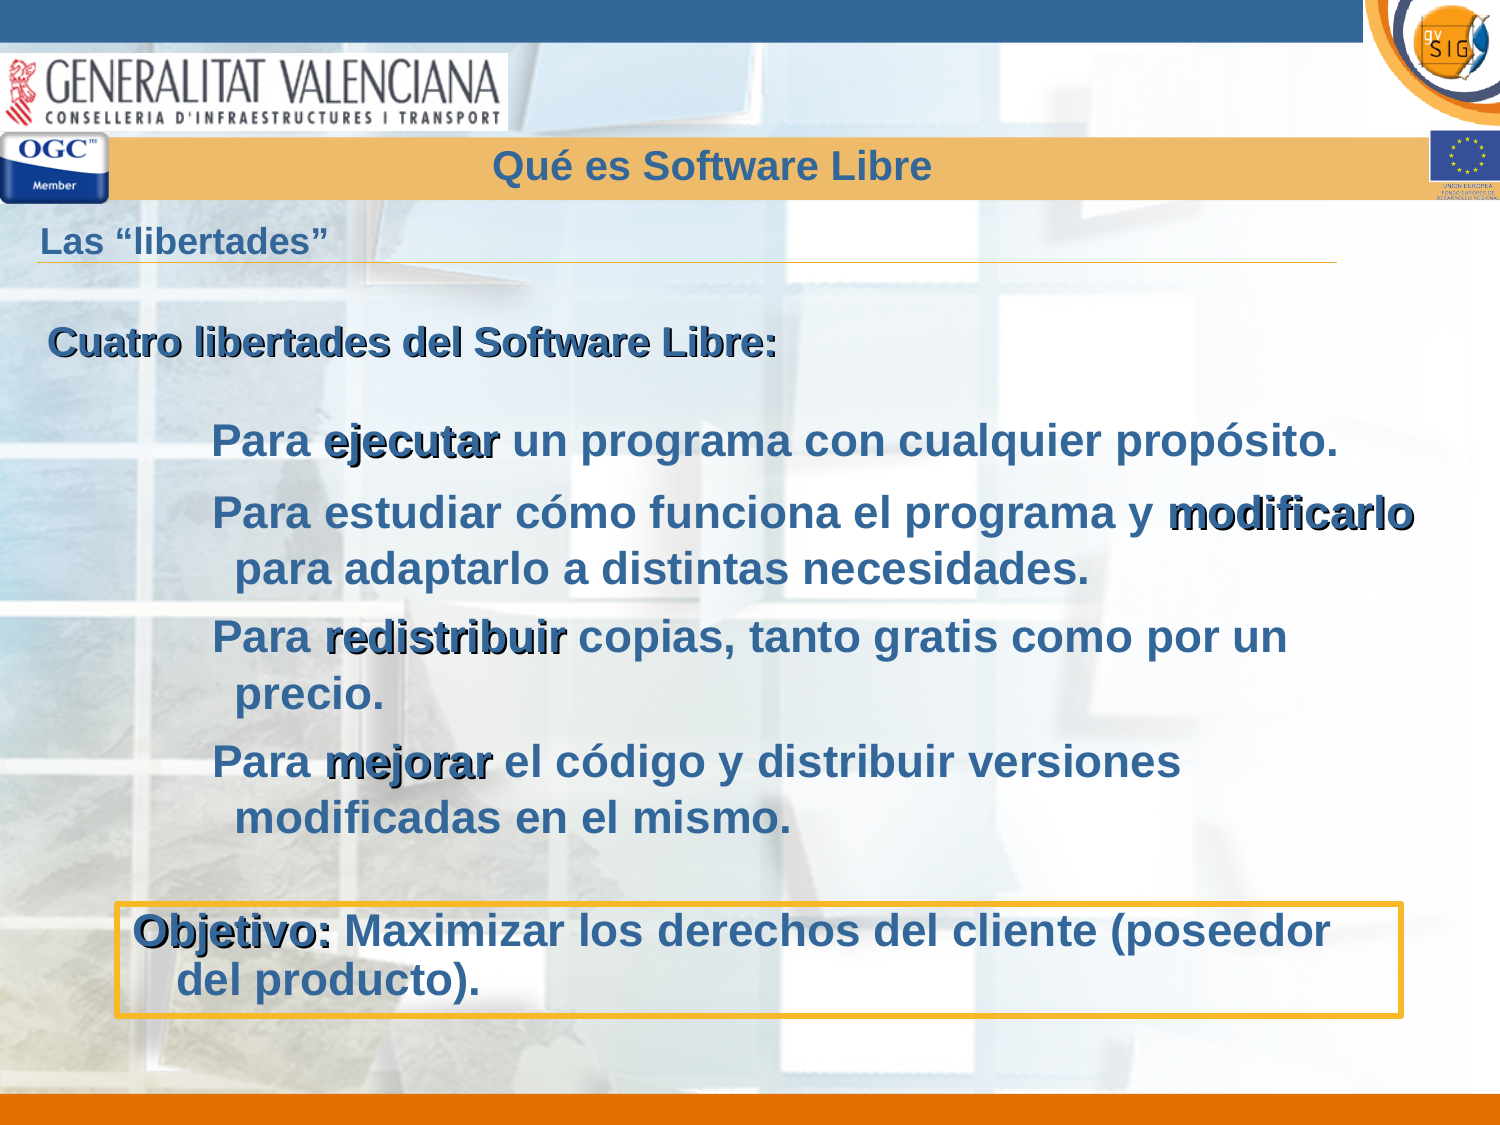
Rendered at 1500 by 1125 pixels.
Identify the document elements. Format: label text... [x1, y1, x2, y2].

text_box Qué es Software Libre [0, 137, 1426, 205]
picture [1429, 129, 1500, 200]
list Objetivo: Maximizar los derechos del cliente (poseedor del producto). [117, 903, 1402, 1016]
list Cuatro libertades del Software Libre: [46, 320, 1308, 381]
text_box Las “libertades” [24, 209, 946, 271]
picture [0, 53, 508, 131]
picture [0, 132, 109, 137]
picture [1363, 0, 1500, 127]
list Para ejecutar un programa con cualquier propósito. Para estudiar cómo funciona el programa y modificarlo para adaptarlo a distintas necesidades. Para redistribuir copias, tanto gratis como por un precio. Para mejorar el código y distribuir versiones modificadas en el mismo. [164, 401, 1425, 894]
